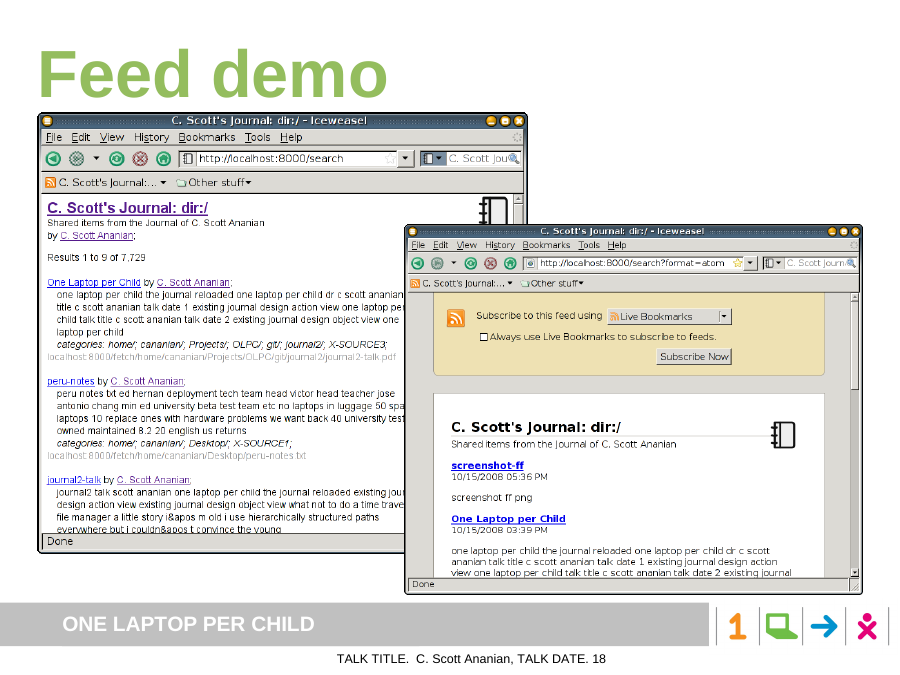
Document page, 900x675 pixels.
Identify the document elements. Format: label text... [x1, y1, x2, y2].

title Feed demo [37, 37, 856, 211]
picture [37, 112, 863, 595]
picture [709, 598, 898, 655]
